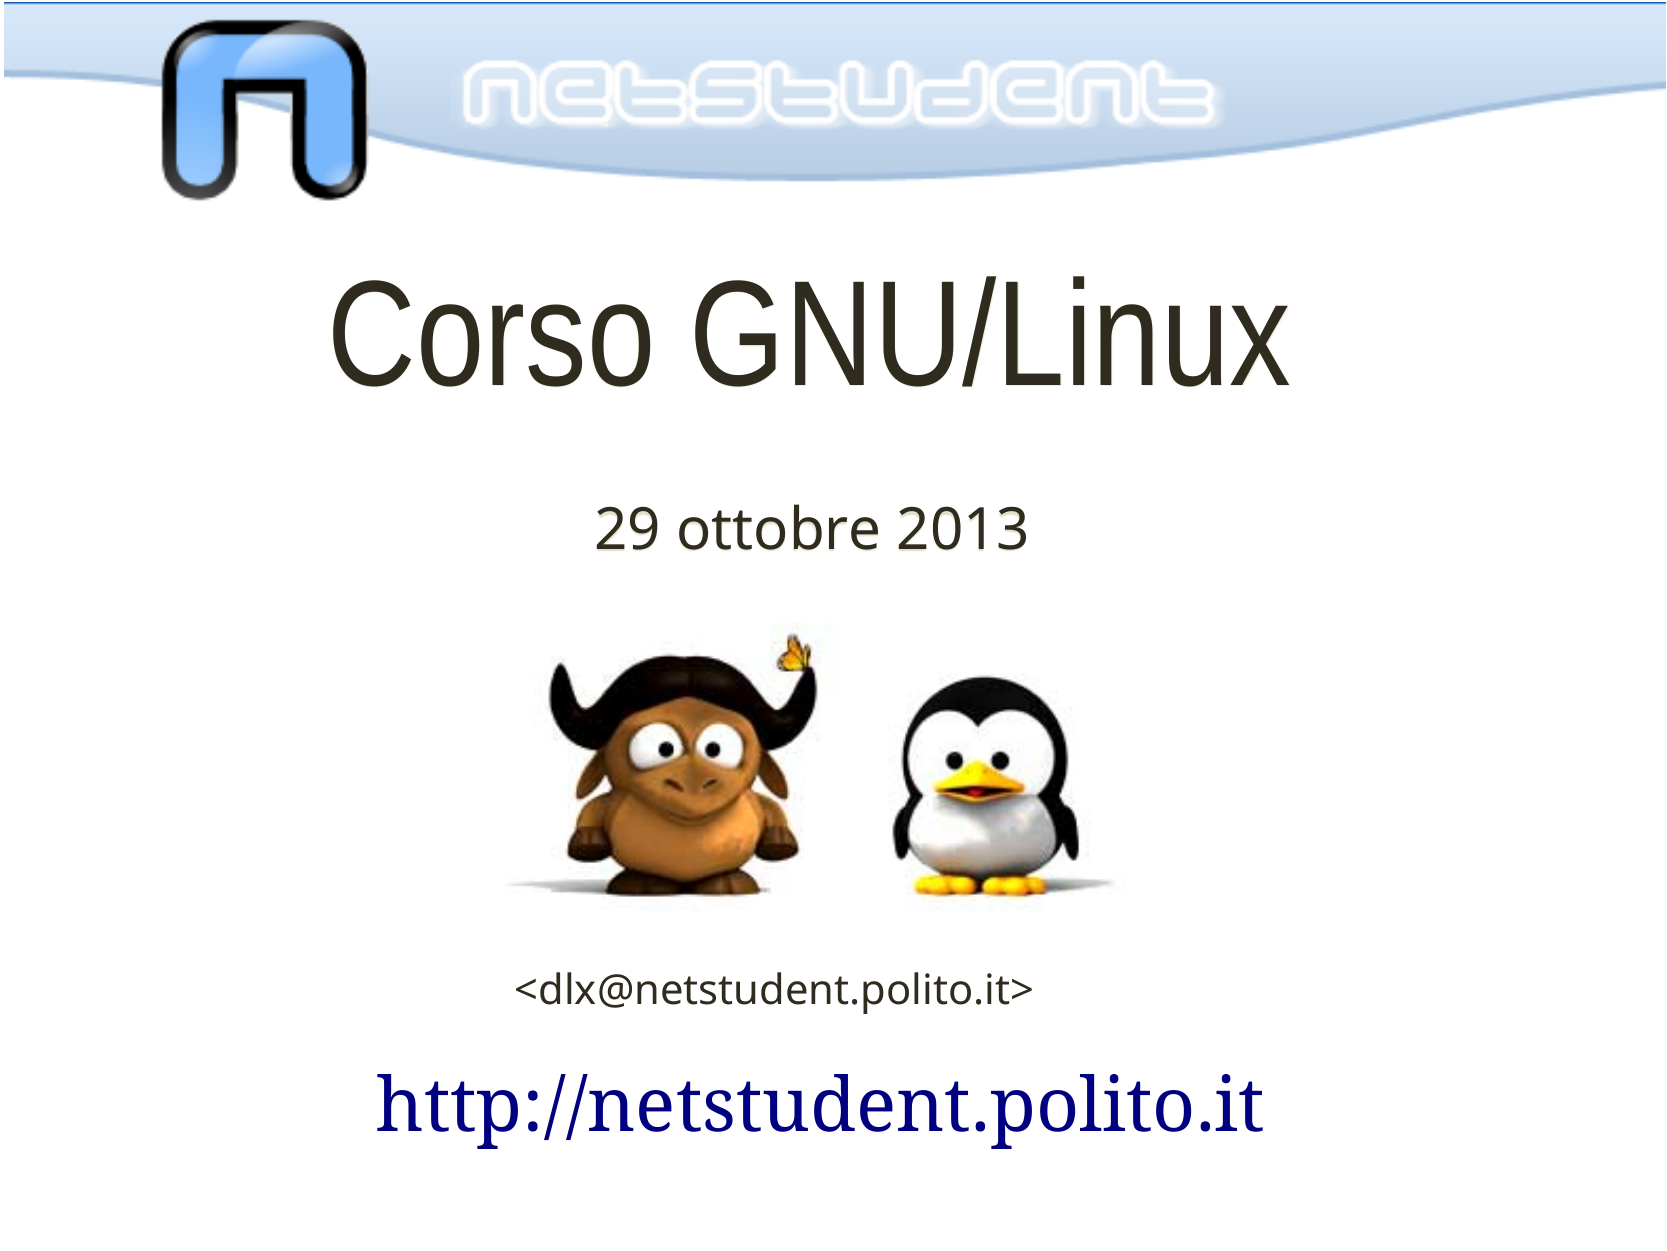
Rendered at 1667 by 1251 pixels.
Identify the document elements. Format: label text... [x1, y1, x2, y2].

list 29 ottobre 2013 [136, 481, 1489, 641]
title Corso GNU/Linux [133, 223, 1487, 420]
picture [0, 0, 1667, 1251]
text_box http://netstudent.polito.it [361, 1043, 1274, 1251]
text_box <dlx@netstudent.polito.it> [499, 952, 1118, 1043]
